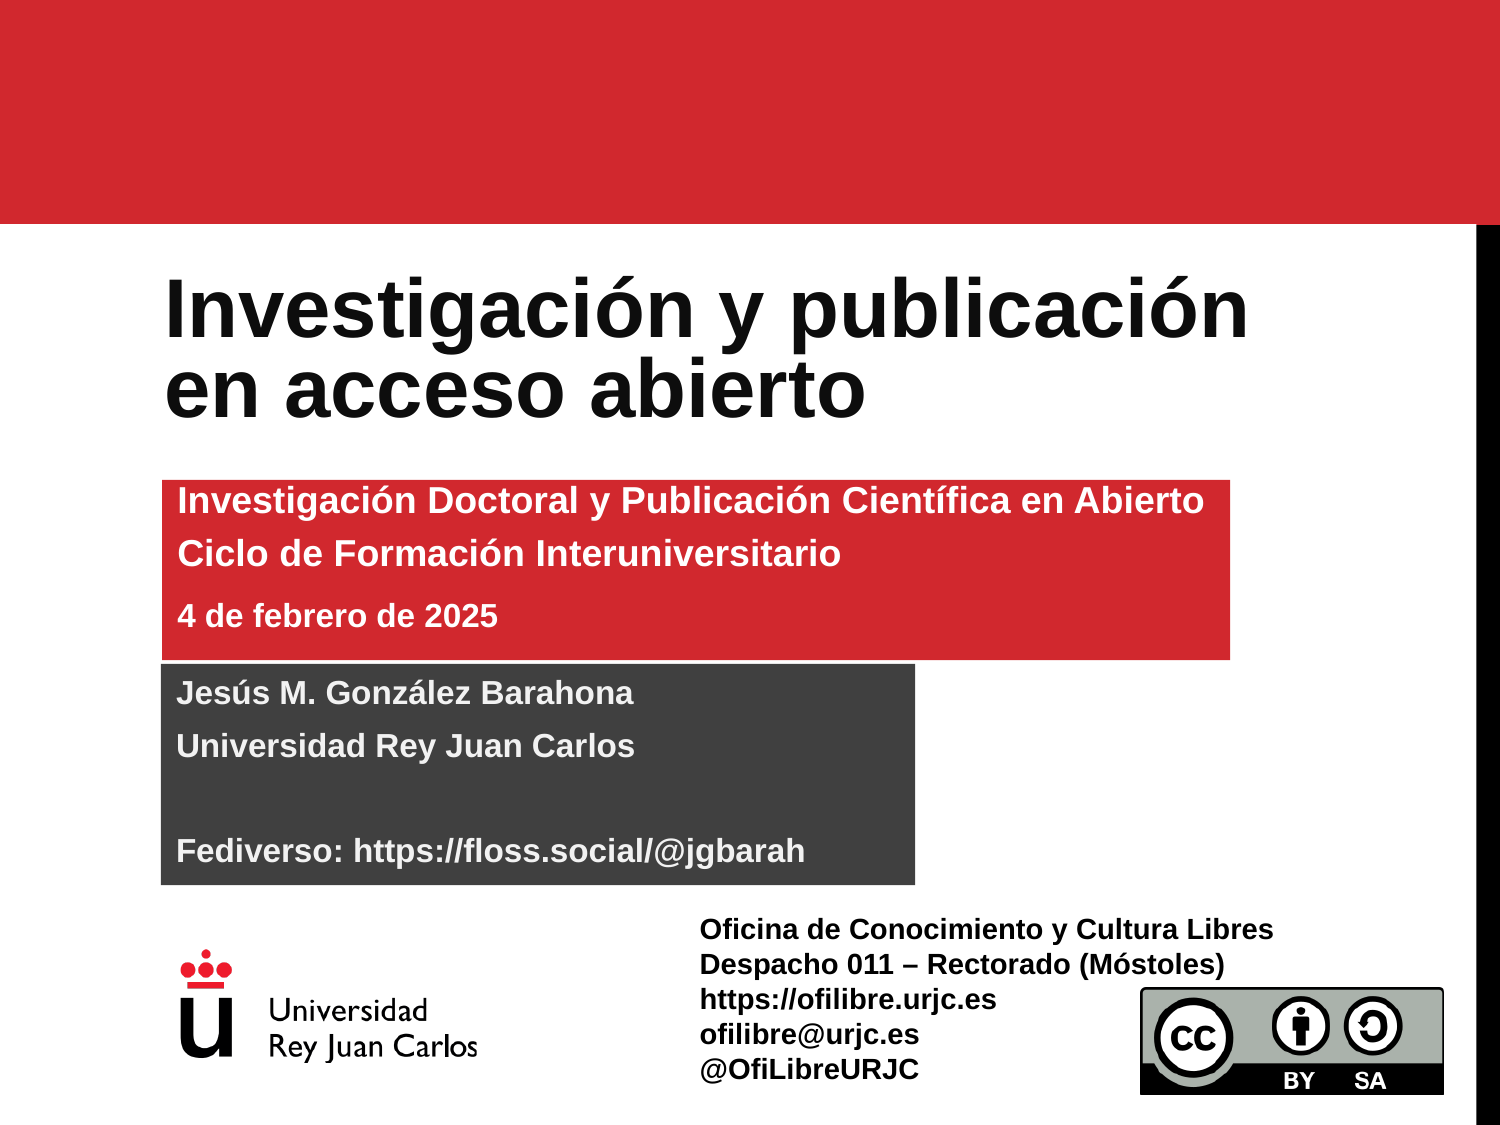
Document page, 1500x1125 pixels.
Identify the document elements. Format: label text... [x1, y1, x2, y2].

text_box Jesús M. González Barahona Universidad Rey Juan Carlos Fediverso: https://floss.social/@jgbarah [160, 663, 916, 886]
text_box Investigación y publicación en acceso abierto [149, 179, 1382, 521]
text_box Investigación Doctoral y Publicación Científica en Abierto Ciclo de Formación Interuniversitario 4 de febrero de 2025 [162, 479, 1231, 661]
picture [180, 949, 477, 1063]
picture [1140, 987, 1444, 1096]
text_box Oficina de Conocimiento y Cultura Libres Despacho 011 – Rectorado (Móstoles) https://ofilibre.urjc.es ofilibre@urjc.es @OfiLibreURJC [684, 902, 1306, 1097]
text_box [0, 0, 1500, 224]
